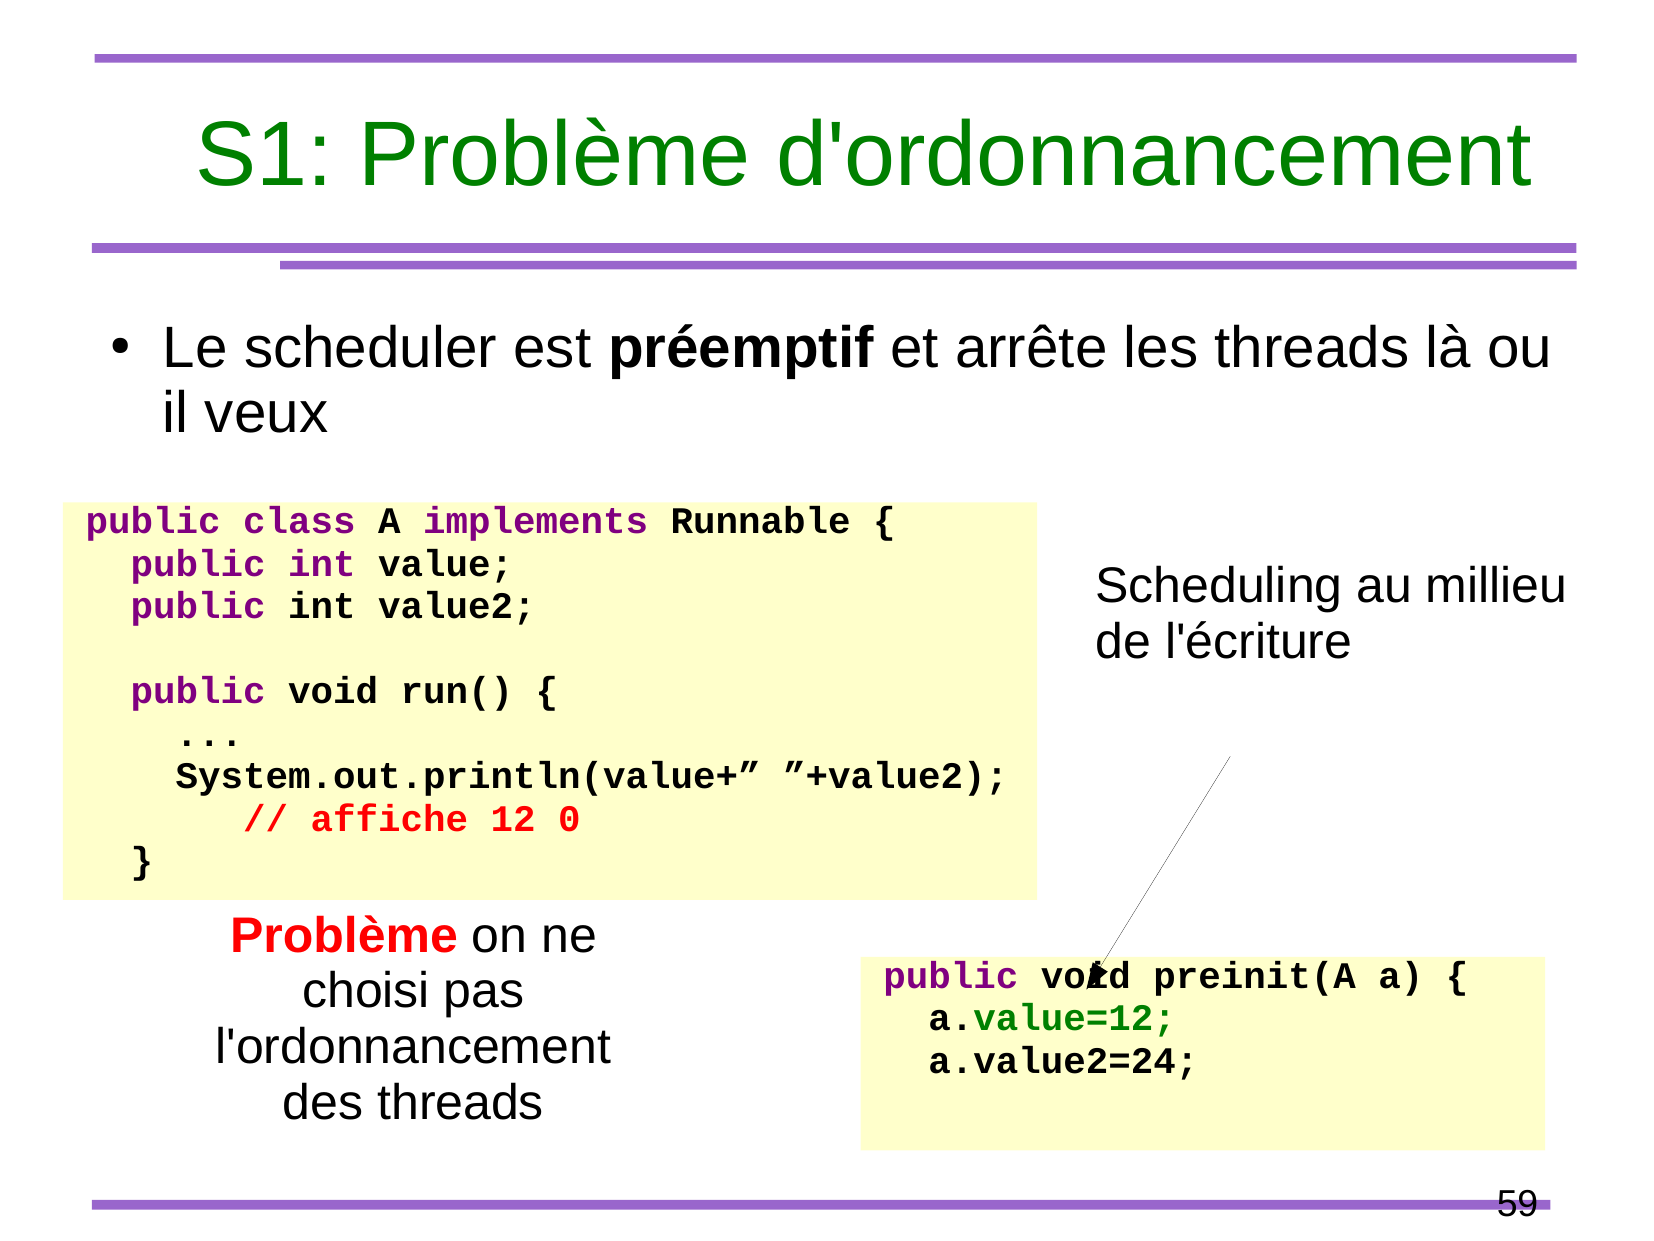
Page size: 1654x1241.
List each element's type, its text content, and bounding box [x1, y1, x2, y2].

text_box Problème on ne choisi pas l'ordonnancement des threads [215, 906, 645, 1130]
text_box public void preinit(A a) { a.value=12; a.value2=24; [860, 956, 1546, 1151]
list Le scheduler est préemptif et arrête les threads là ou il veux [92, 315, 1563, 446]
text_box Scheduling au millieu de l'écriture [1095, 557, 1617, 669]
text_box public class A implements Runnable { public int value; public int value2; public void run() { ... System.out.println(value+” ”+value2); // affiche 12 0 } [62, 502, 1038, 900]
title S1: Problème d'ordonnancement [121, 49, 1534, 257]
